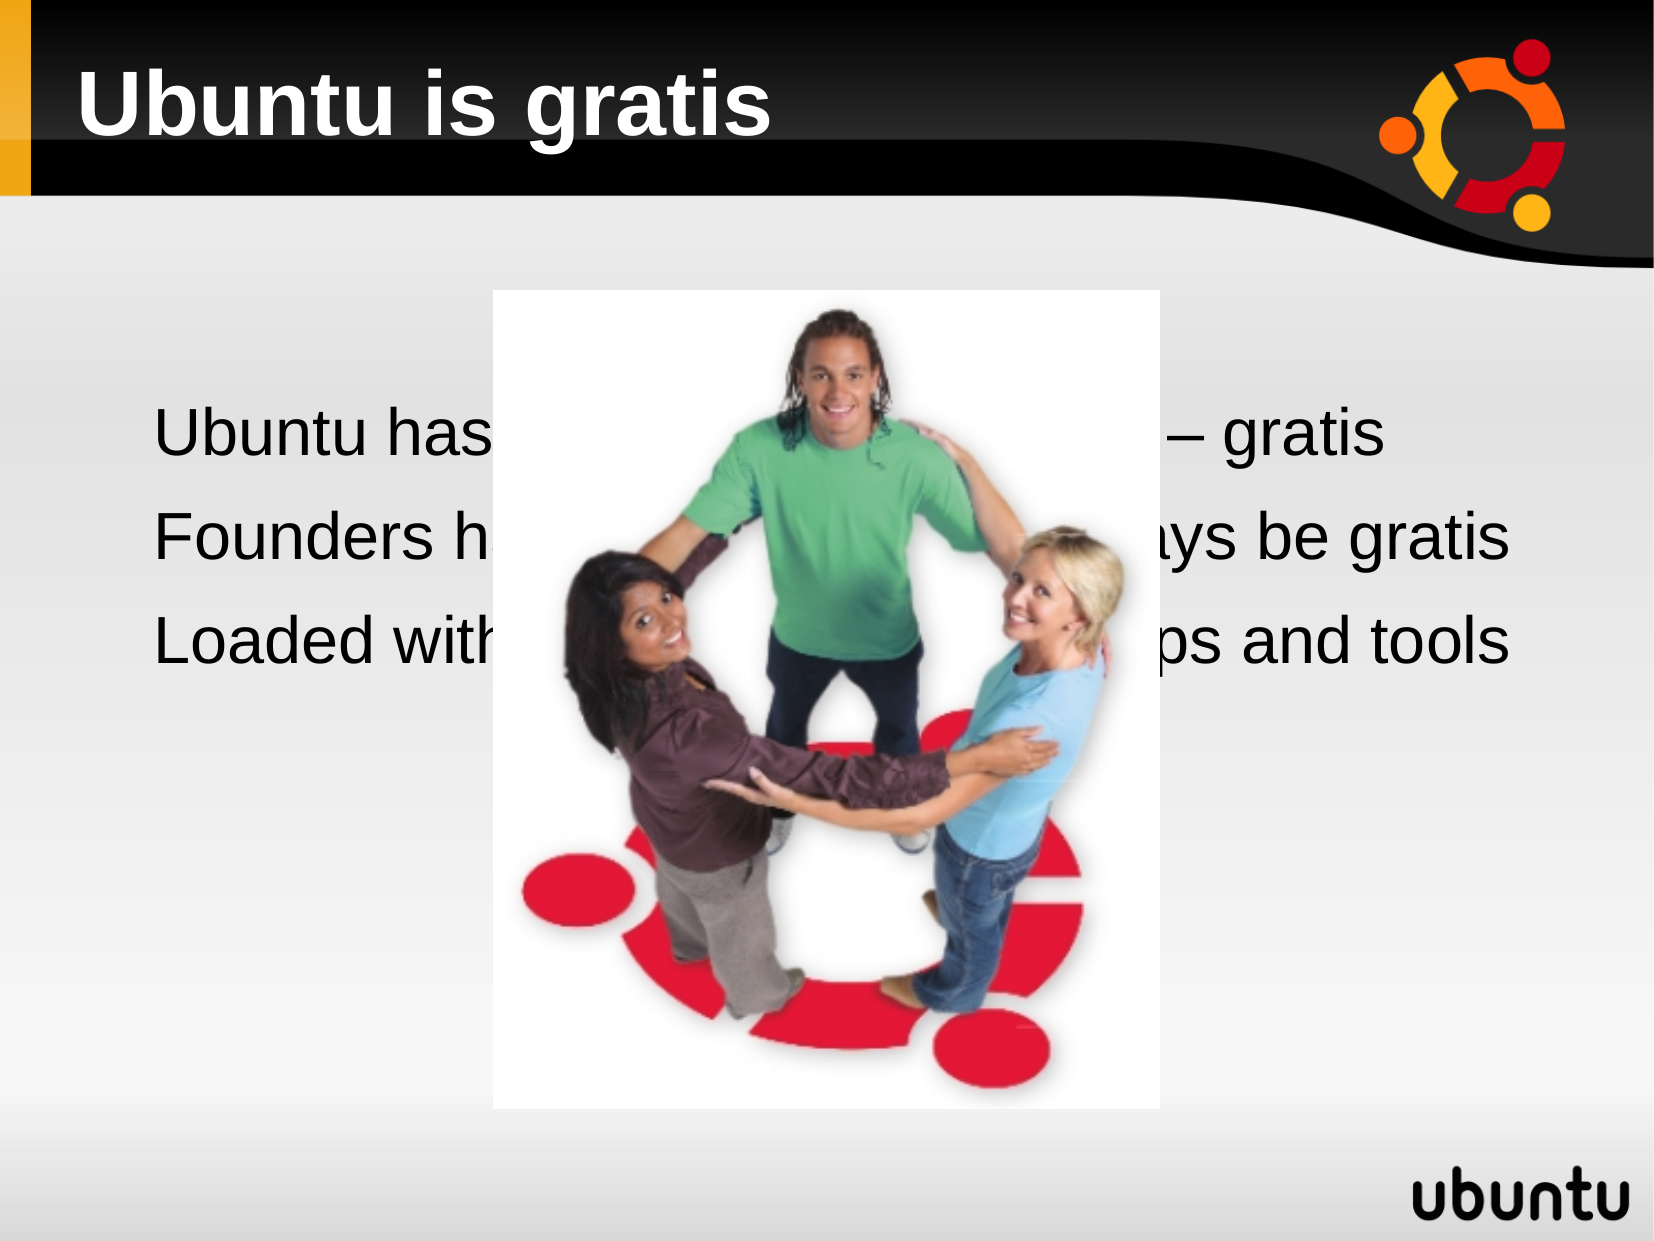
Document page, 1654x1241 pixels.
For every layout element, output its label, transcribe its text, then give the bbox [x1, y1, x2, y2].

title Ubuntu is gratis [76, 0, 1565, 208]
picture [0, 0, 1654, 1241]
list Ubuntu has no $ cost to purchase – gratis Founders have pledged it will always be gratis Loaded with FLOSS and gratis apps and tools [845, 290, 1572, 1157]
